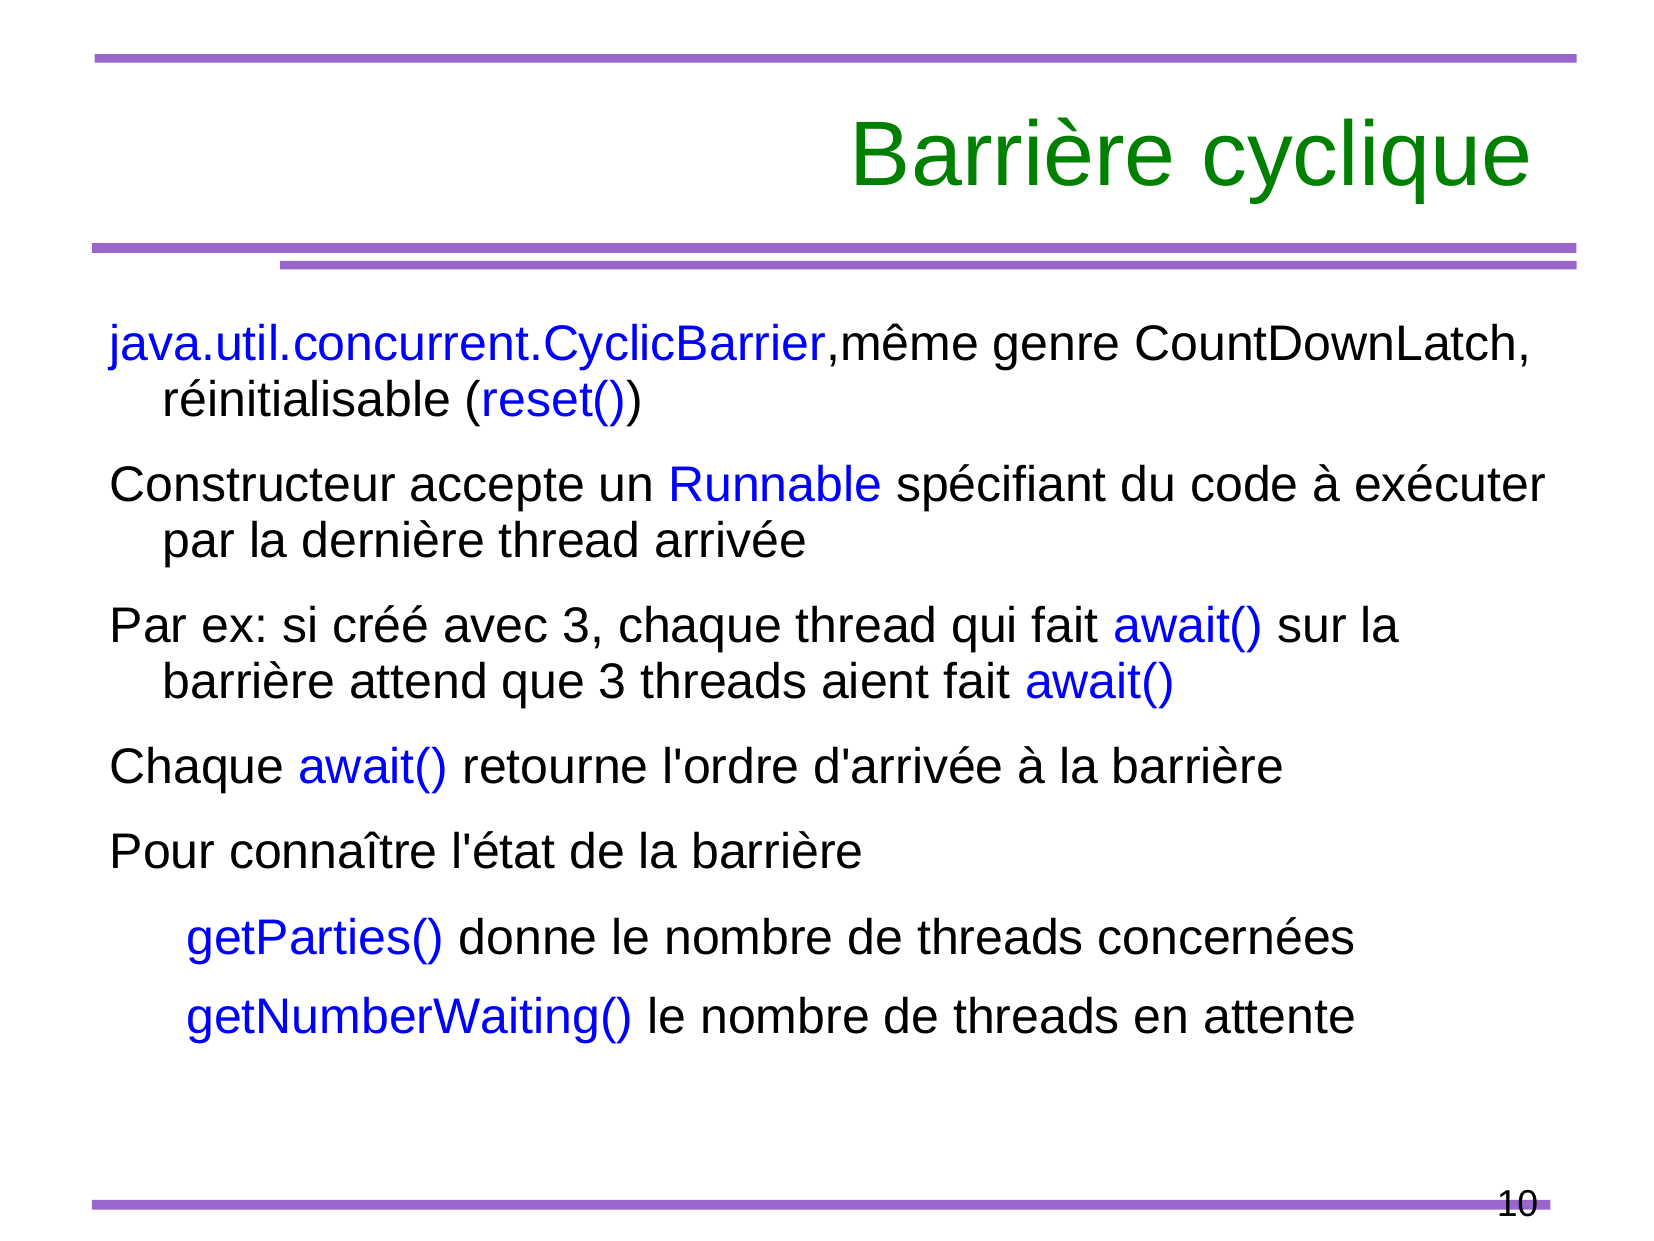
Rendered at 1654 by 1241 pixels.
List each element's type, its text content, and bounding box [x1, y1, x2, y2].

list java.util.concurrent.CyclicBarrier,même genre CountDownLatch, réinitialisable (reset()) Constructeur accepte un Runnable spécifiant du code à exécuter par la dernière thread arrivée Par ex: si créé avec 3, chaque thread qui fait await() sur la barrière attend que 3 threads aient fait await() Chaque await() retourne l'ordre d'arrivée à la barrière Pour connaître l'état de la barrière getParties() donne le nombre de threads concernées getNumberWaiting() le nombre de threads en attente [92, 315, 1563, 1229]
title Barrière cyclique [121, 49, 1534, 257]
